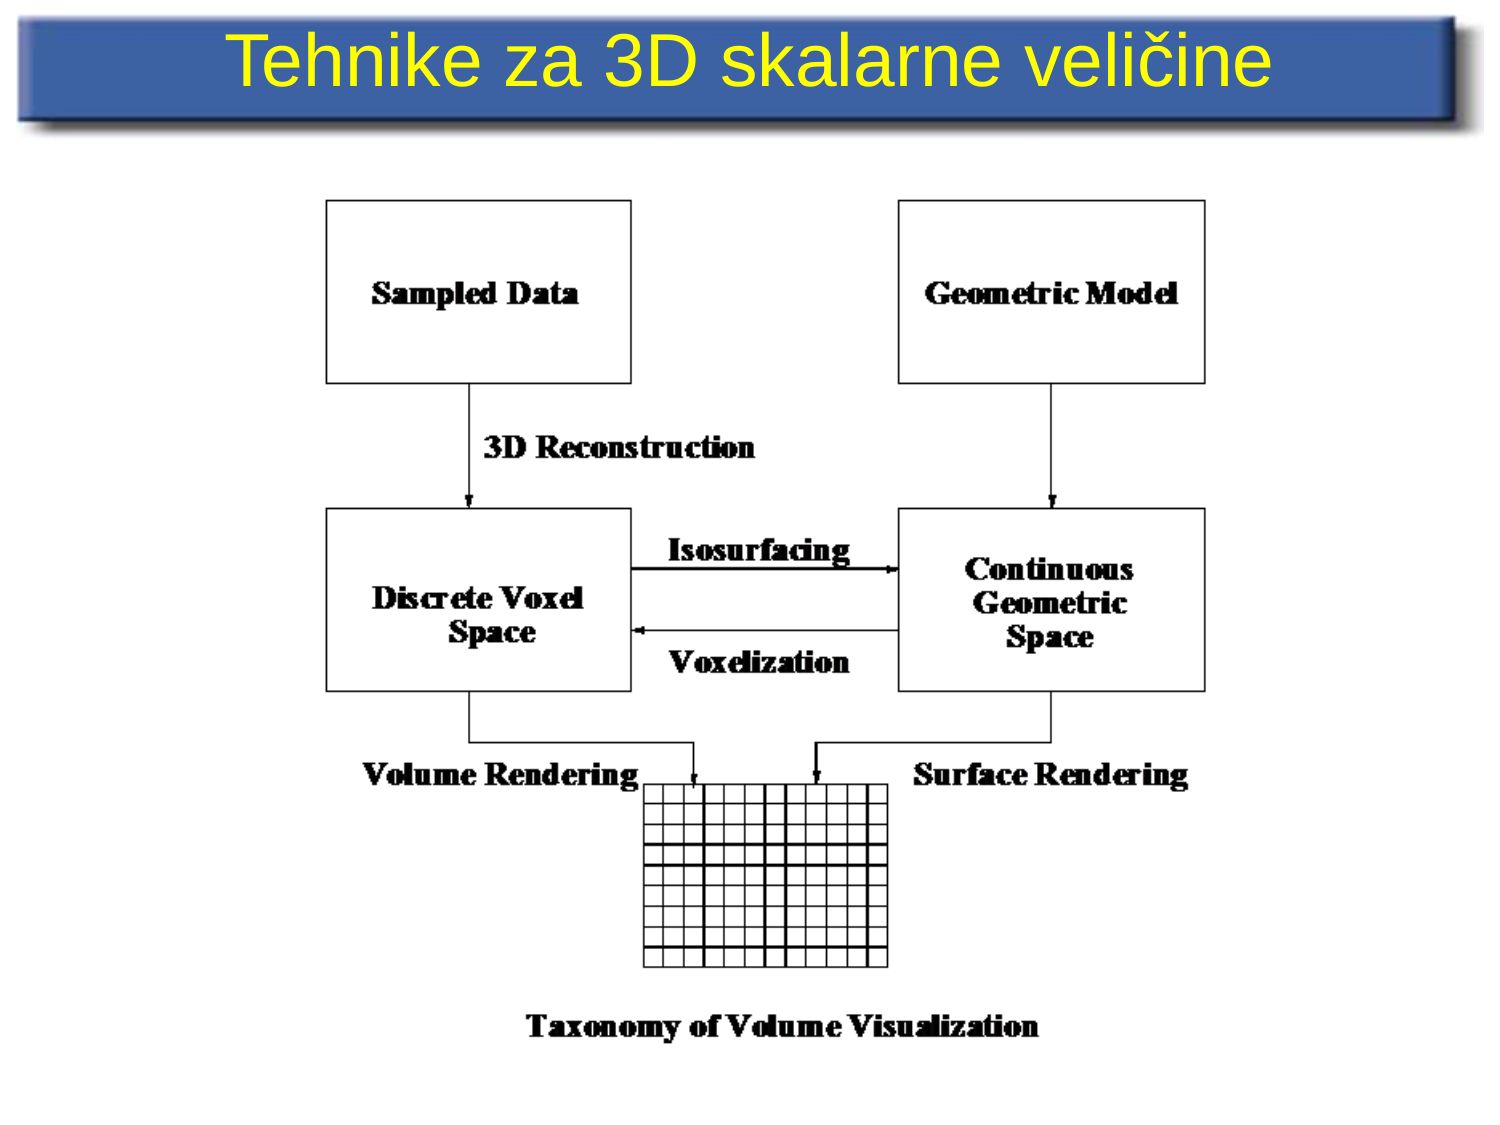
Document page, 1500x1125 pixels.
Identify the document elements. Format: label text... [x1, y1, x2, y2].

title Tehnike za 3D skalarne veličine [112, 0, 1388, 114]
picture [265, 160, 1230, 1058]
picture [16, 13, 1484, 141]
